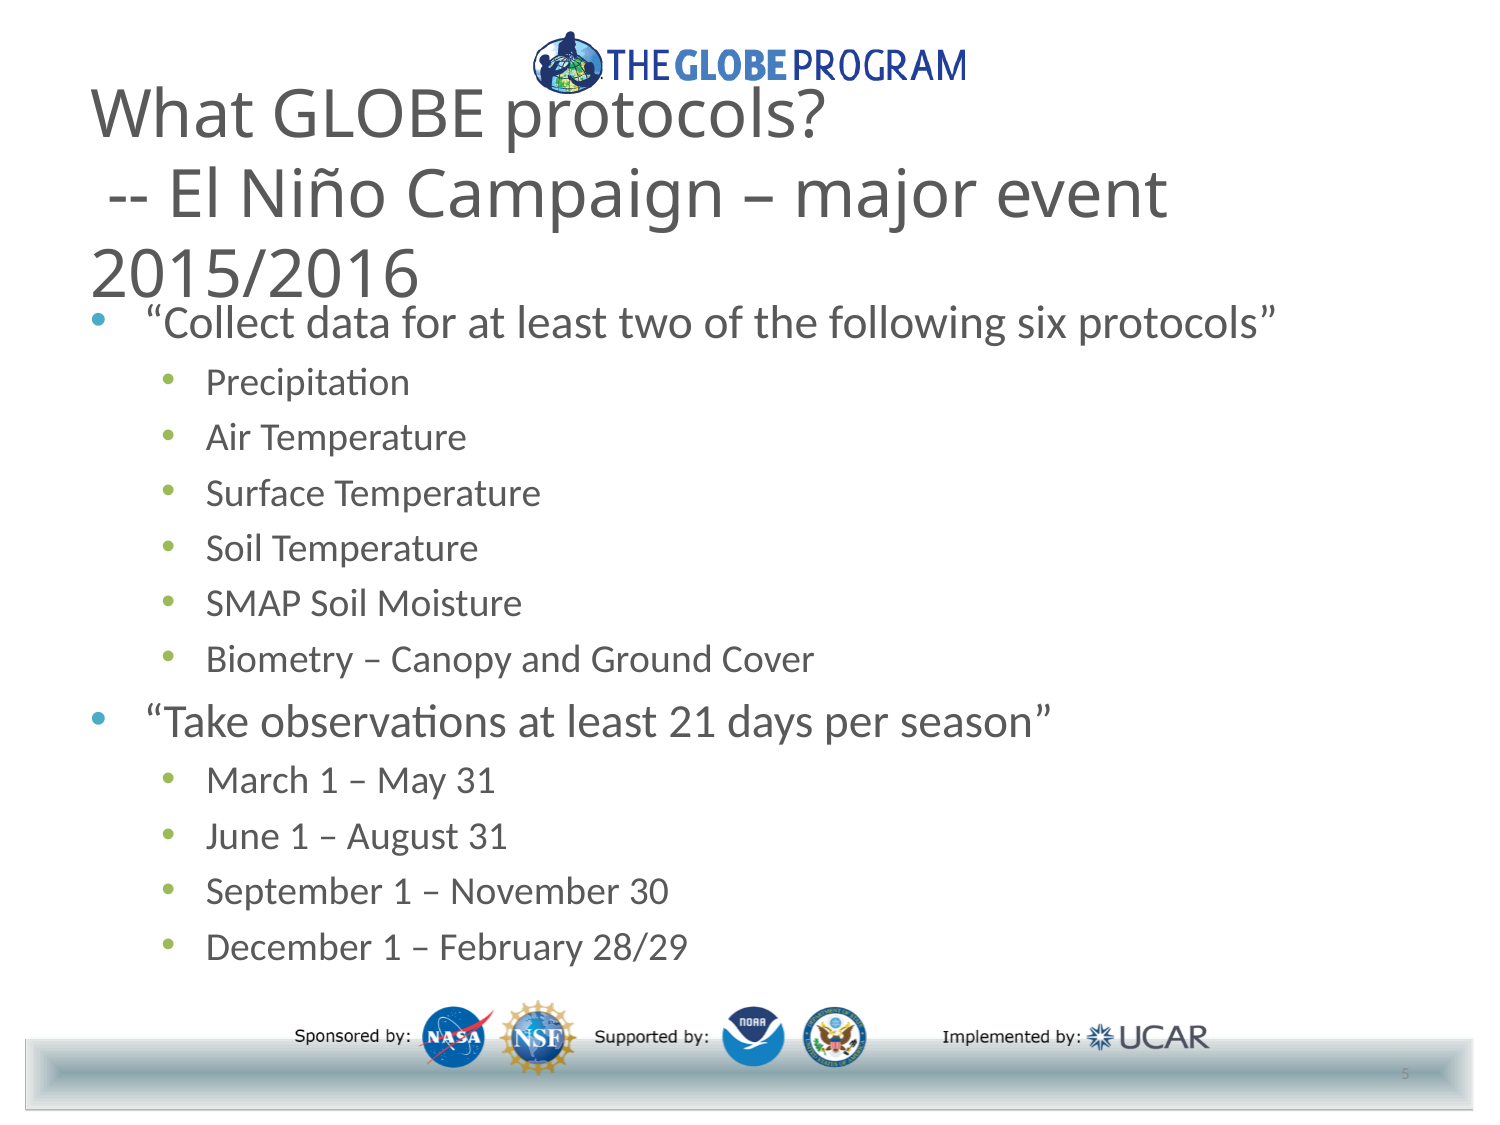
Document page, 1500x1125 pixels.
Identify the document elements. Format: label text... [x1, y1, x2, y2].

slide_number <number> [1074, 1042, 1425, 1103]
picture [262, 1000, 1238, 1085]
title What GLOBE protocols? -- El Niño Campaign – major event 2015/2016 [75, 119, 1425, 263]
list “Collect data for at least two of the following six protocols” Precipitation Air Temperature Surface Temperature Soil Temperature SMAP Soil Moisture Biometry – Canopy and Ground Cover “Take observations at least 21 days per season” March 1 – May 31 June 1 – August 31 September 1 – November 30 December 1 – February 28/29 [75, 283, 1425, 979]
picture [526, 24, 975, 100]
